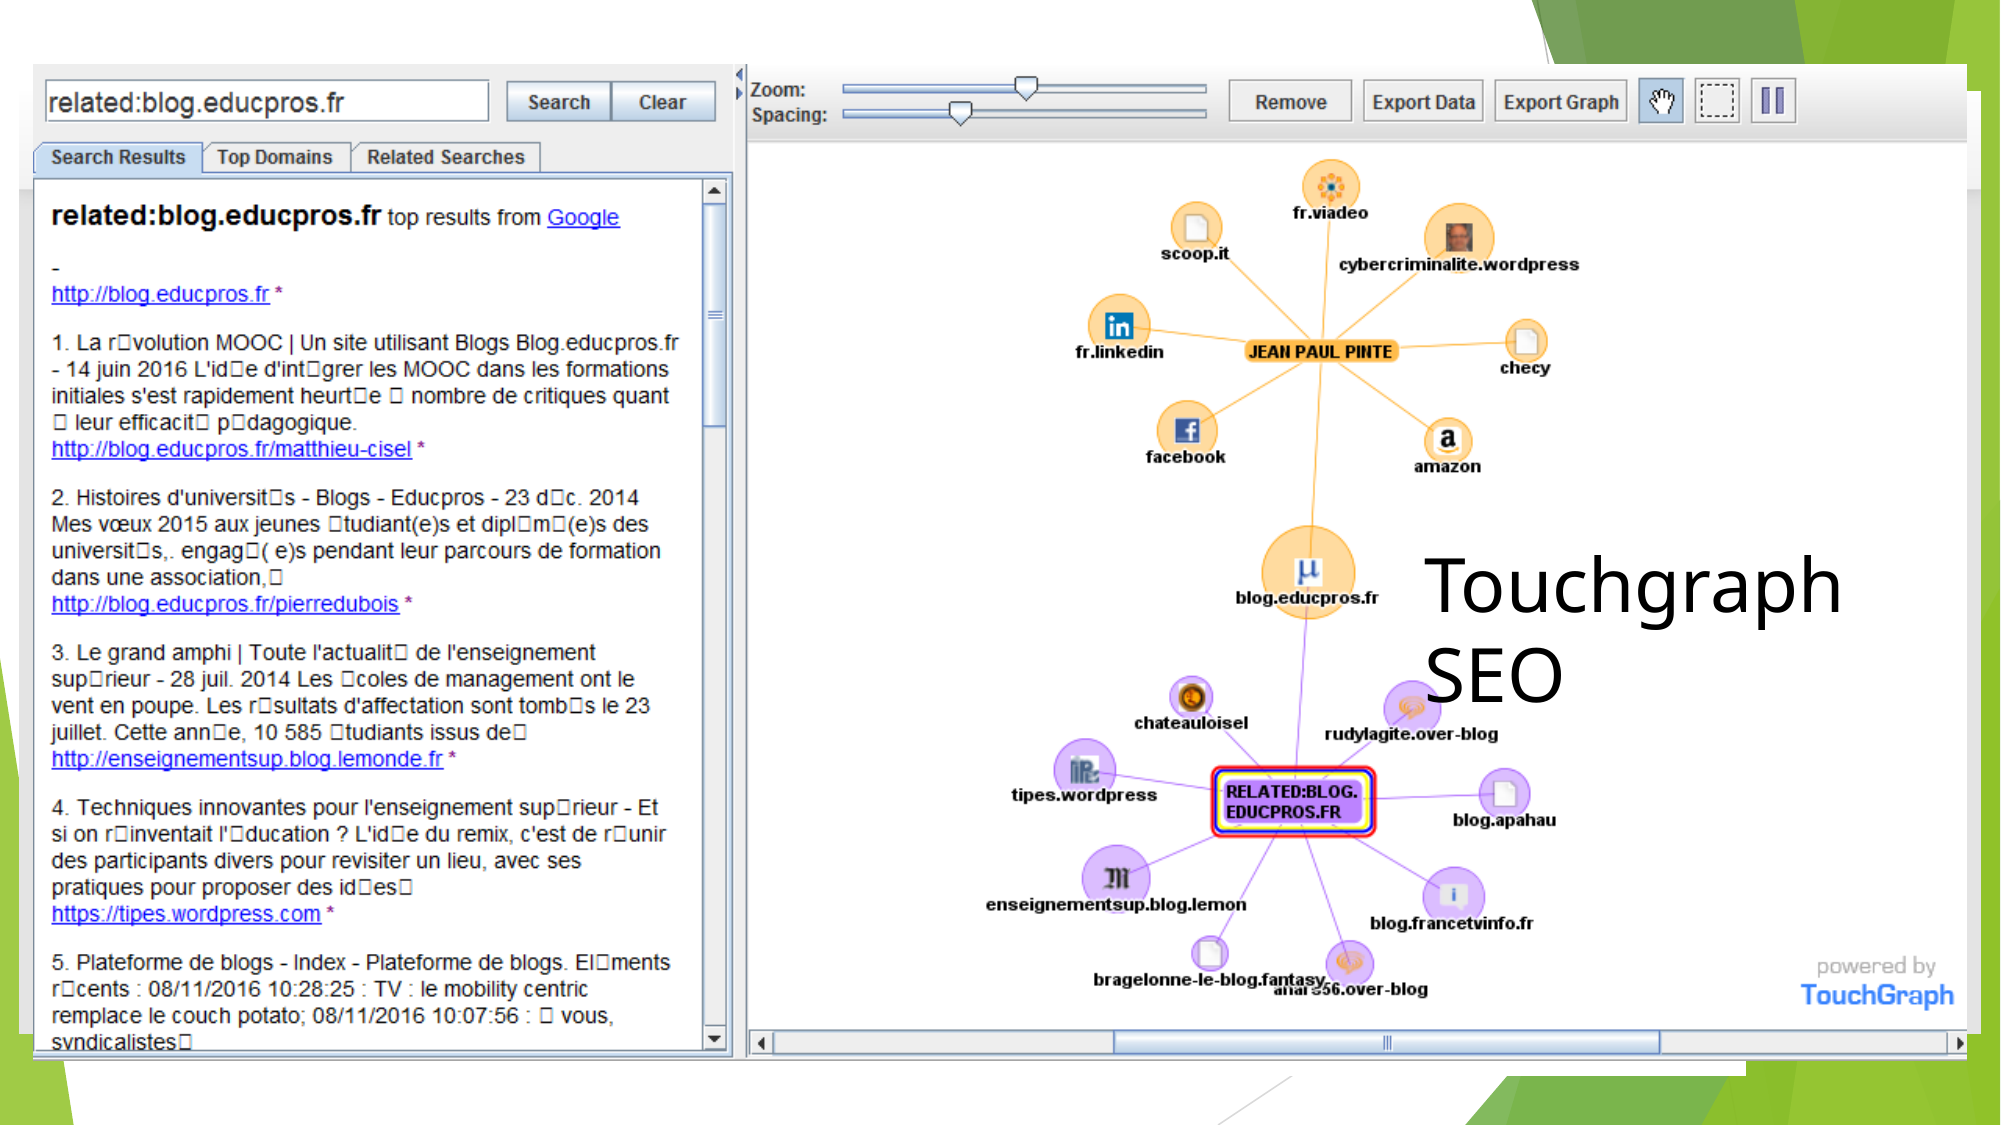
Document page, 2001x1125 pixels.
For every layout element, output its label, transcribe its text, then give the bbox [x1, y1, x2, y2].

picture [19, 64, 1981, 1076]
text_box Touchgraph SEO [1409, 530, 2000, 637]
